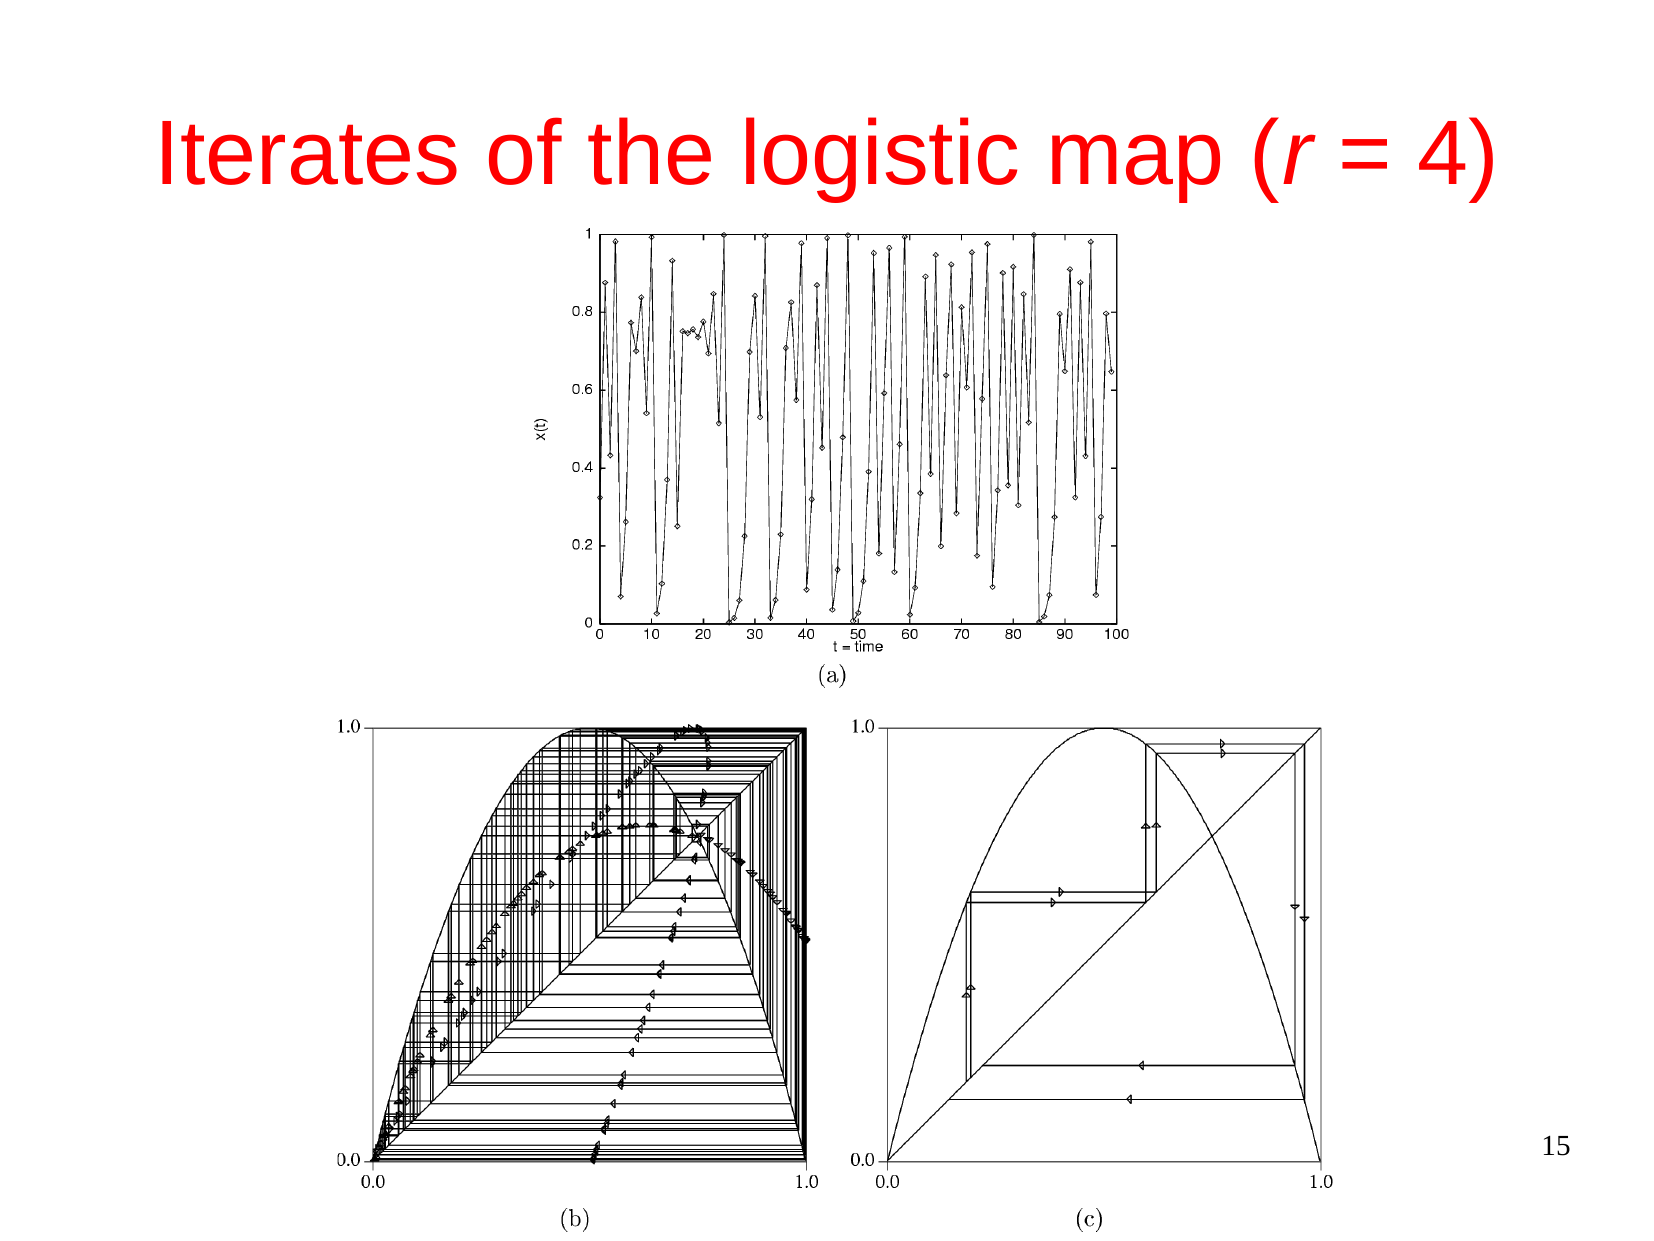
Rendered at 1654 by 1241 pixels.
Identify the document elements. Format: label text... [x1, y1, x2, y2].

picture [337, 228, 1349, 1241]
title Iterates of the logistic map (r = 4) [82, 49, 1571, 257]
